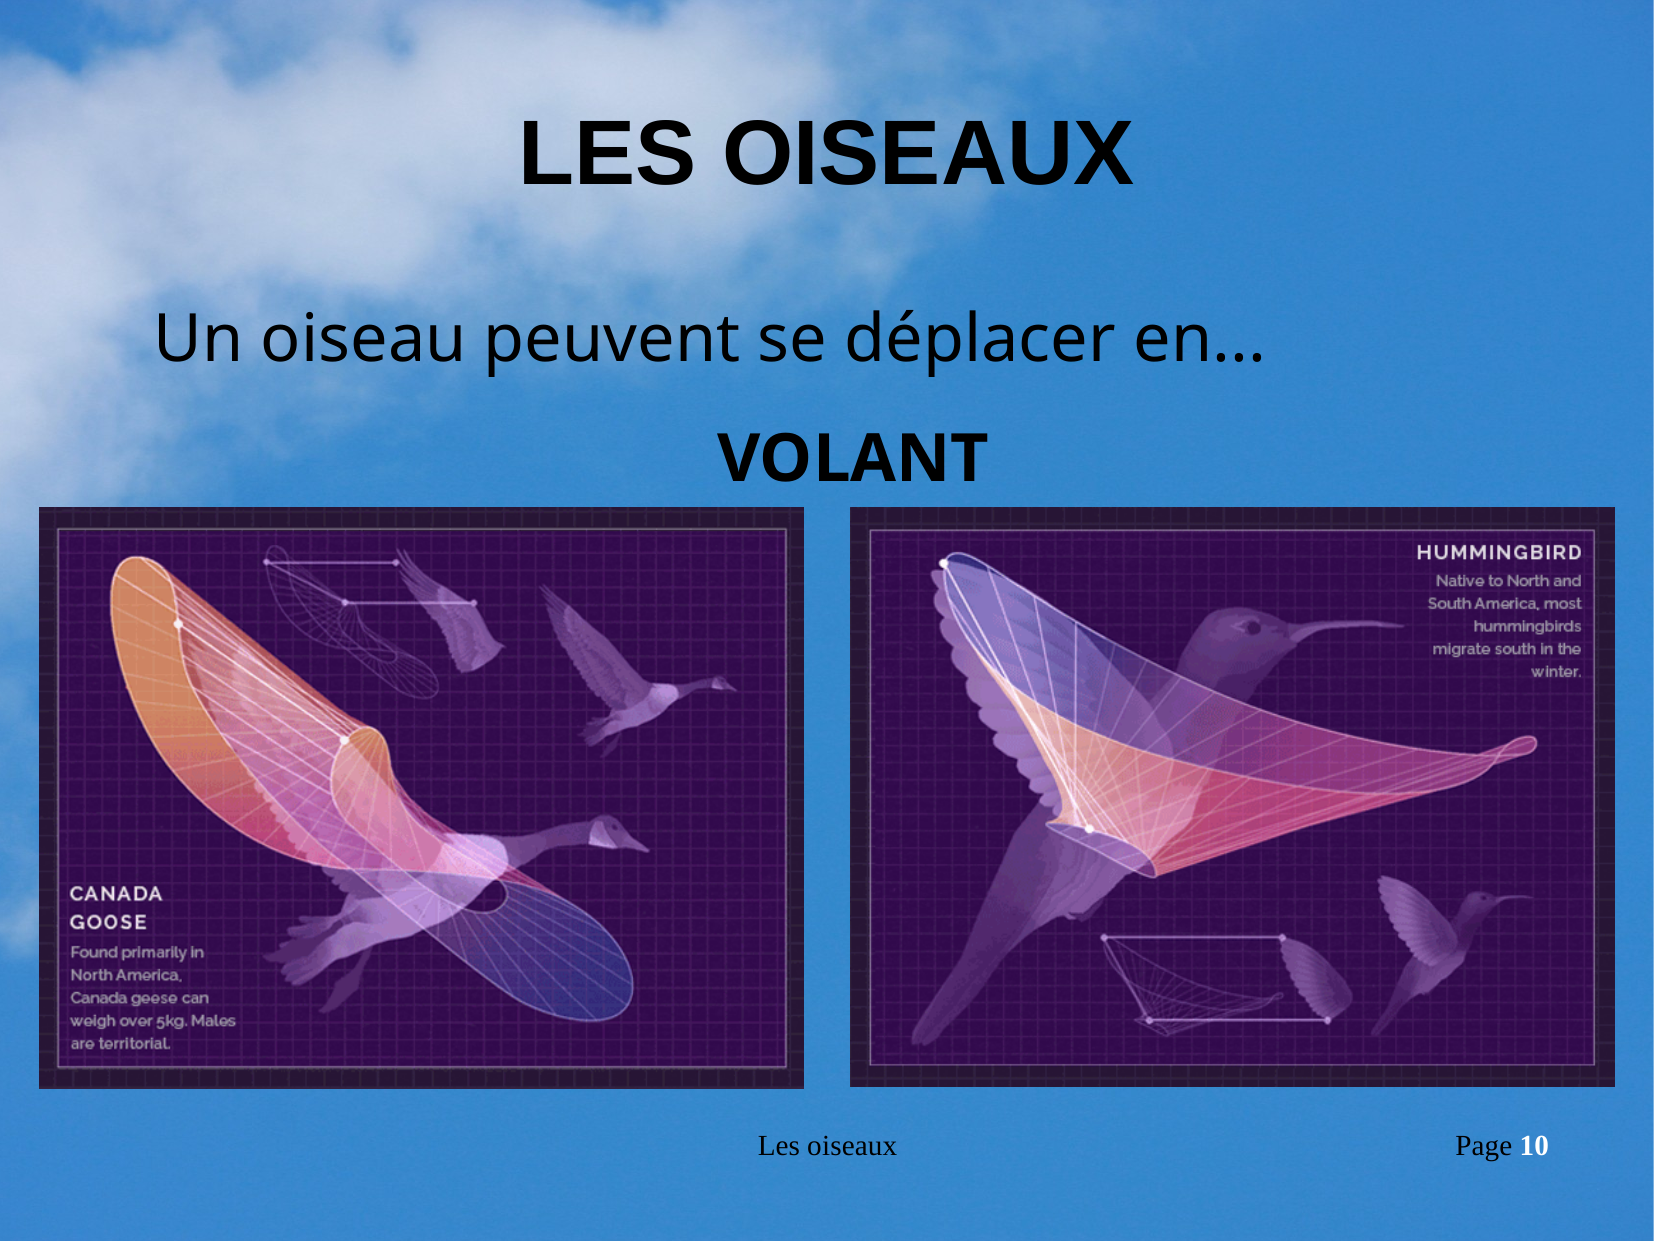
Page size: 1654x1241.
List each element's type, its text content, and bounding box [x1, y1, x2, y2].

list Un oiseau peuvent se déplacer en... VOLANT [82, 290, 1571, 1109]
title LES OISEAUX [82, 49, 1572, 257]
picture [0, 0, 1654, 1241]
